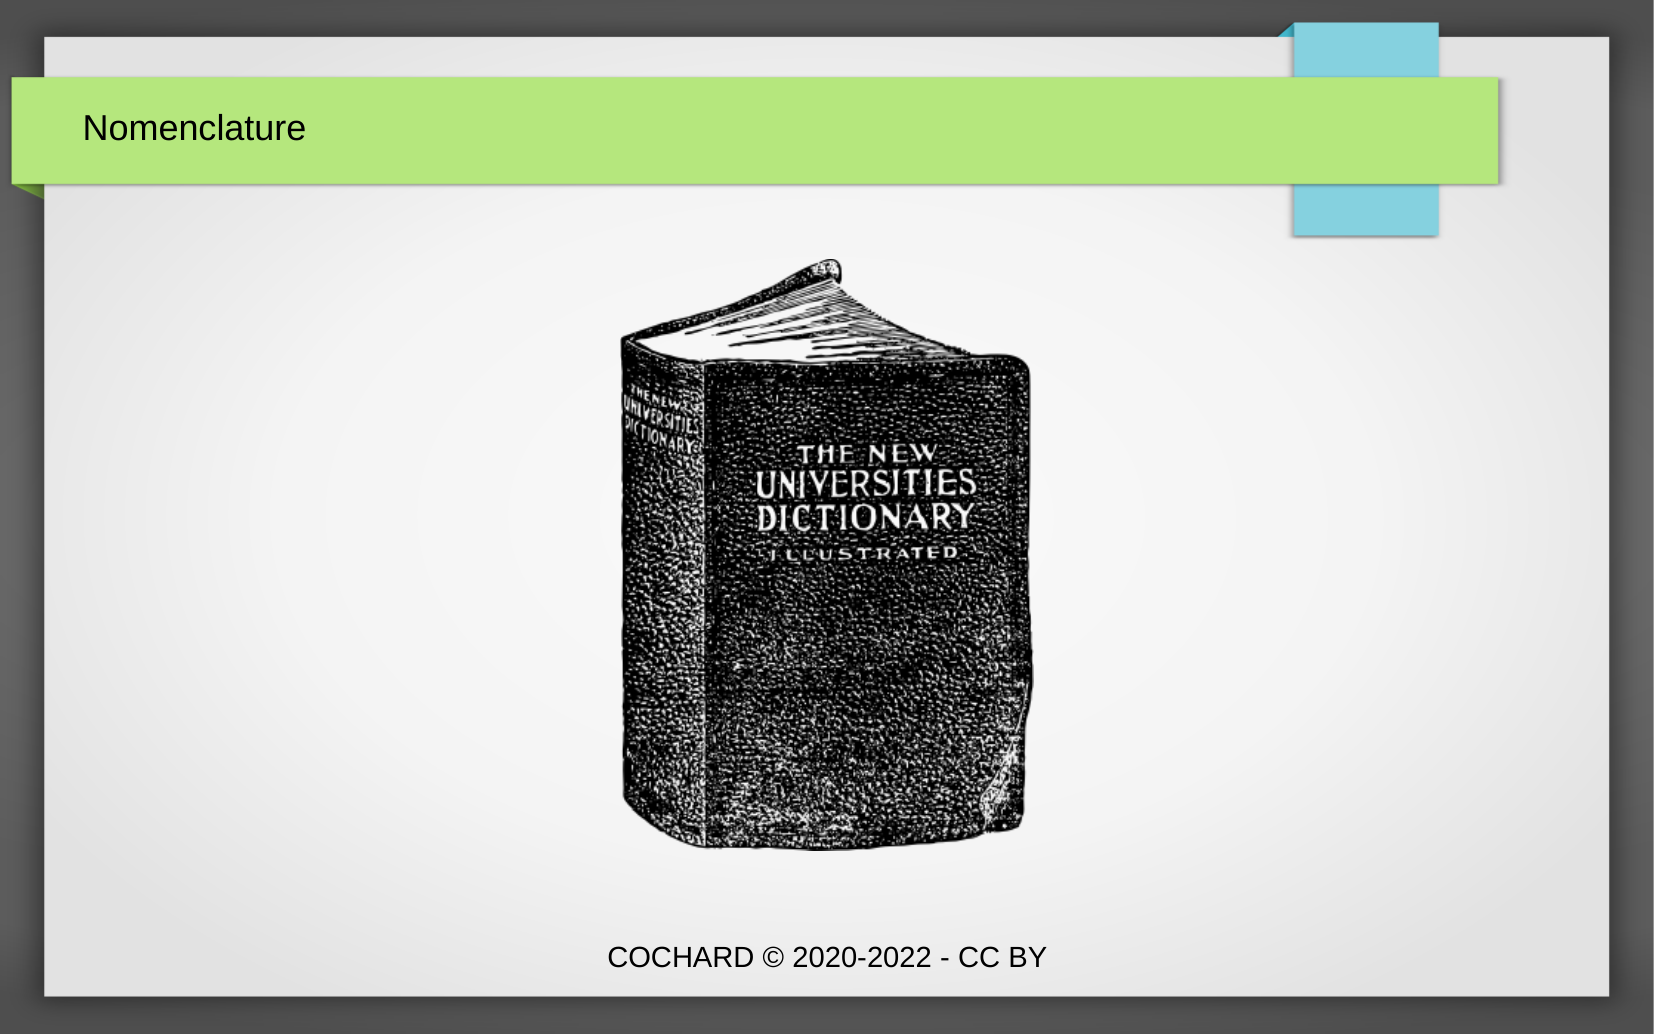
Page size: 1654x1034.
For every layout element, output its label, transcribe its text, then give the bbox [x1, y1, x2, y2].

title Nomenclature [82, 78, 1264, 178]
picture [0, 0, 1654, 1034]
